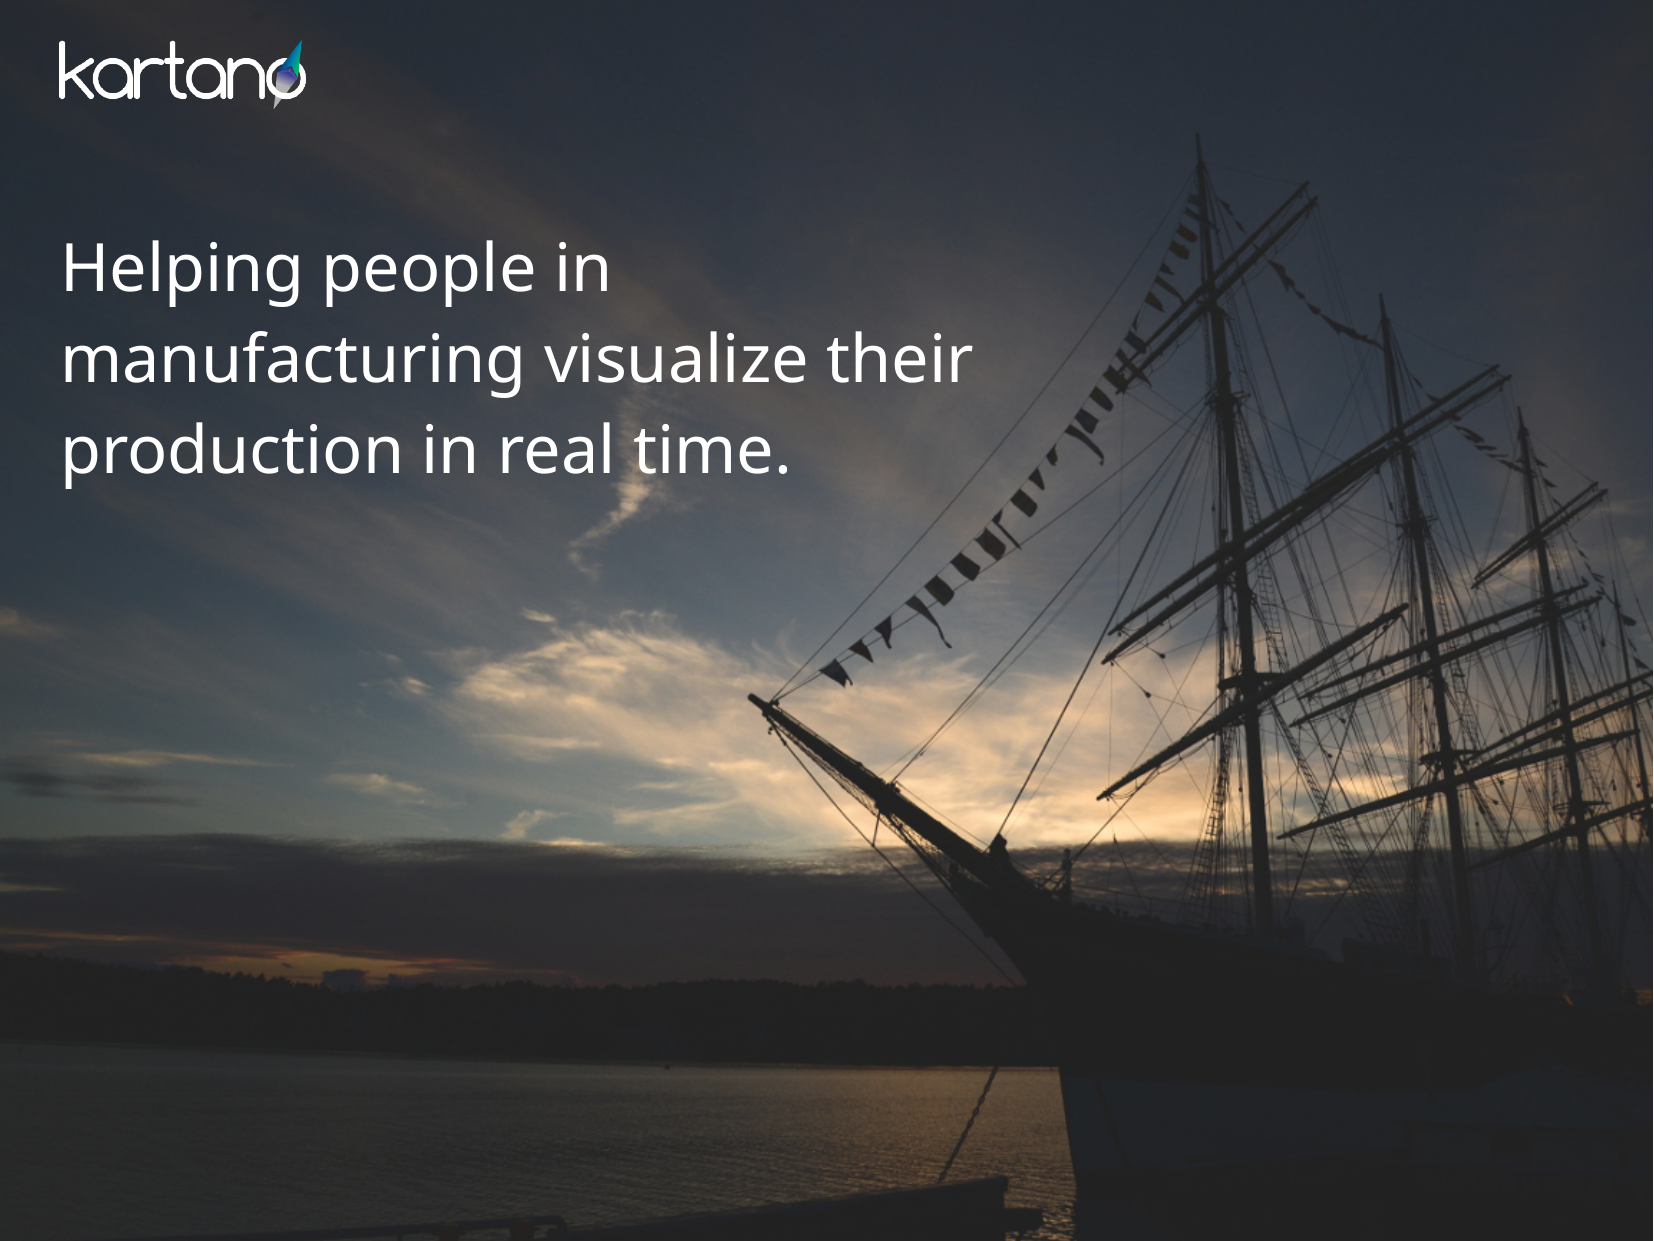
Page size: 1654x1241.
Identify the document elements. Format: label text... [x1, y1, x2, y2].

picture [0, 0, 1653, 1241]
subtitle Helping people in manufacturing visualize their production in real time. [59, 187, 1050, 526]
